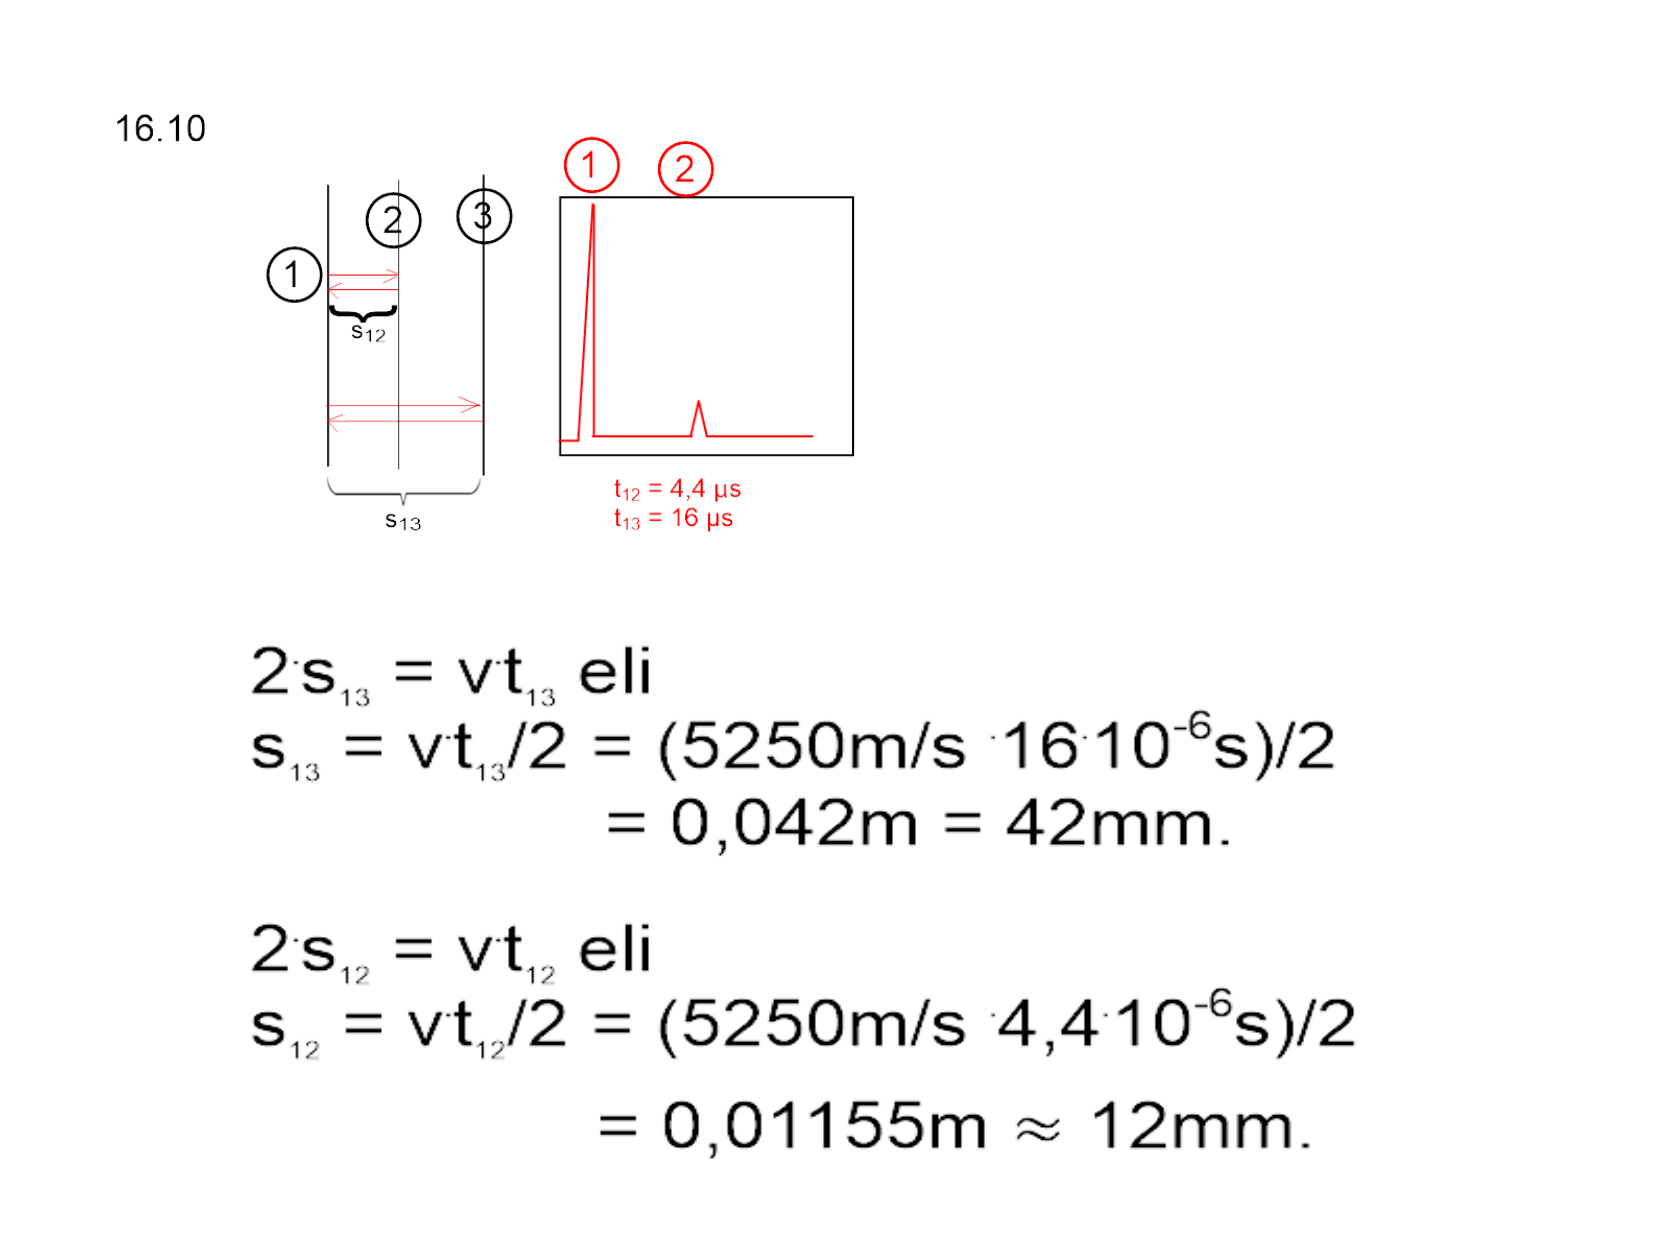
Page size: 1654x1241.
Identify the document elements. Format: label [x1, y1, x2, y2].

picture [82, 47, 875, 571]
picture [188, 602, 1571, 1231]
